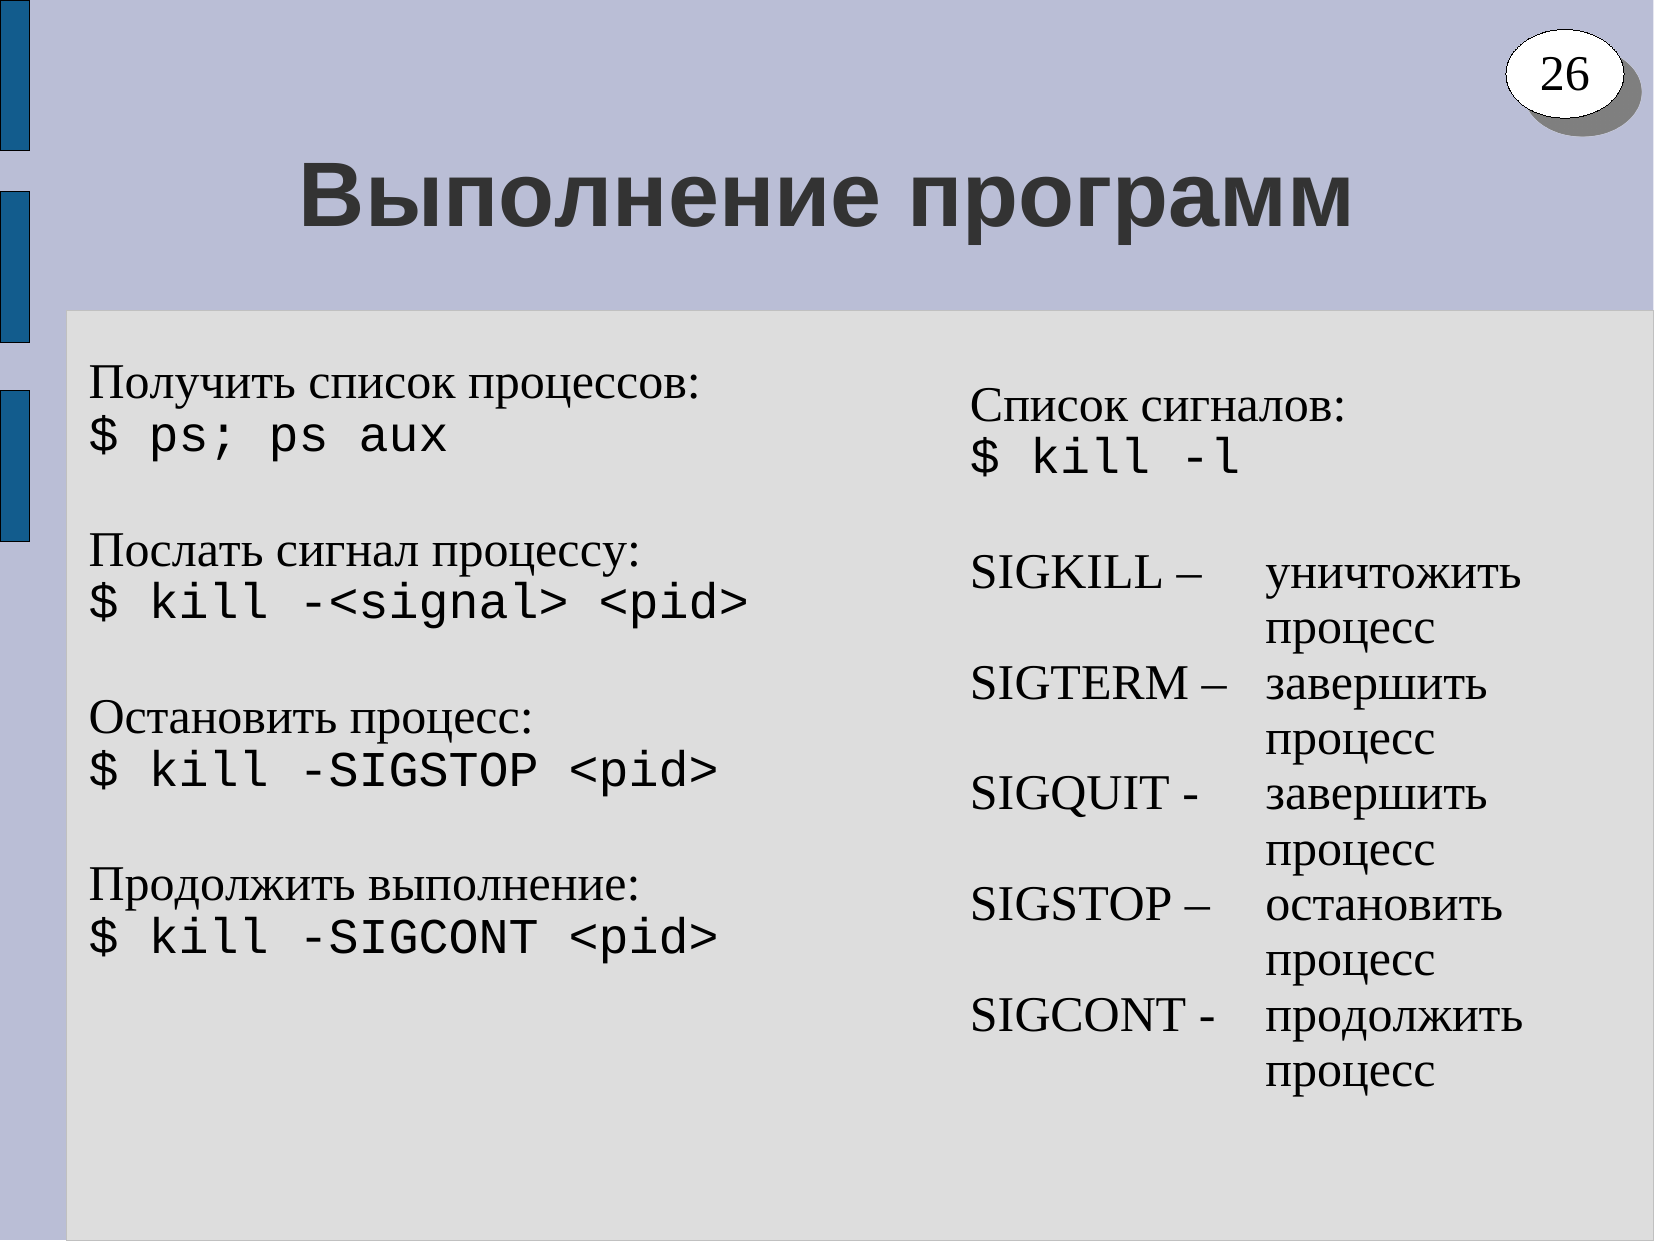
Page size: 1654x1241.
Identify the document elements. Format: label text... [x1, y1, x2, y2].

text_box 26 [1505, 29, 1625, 119]
text_box Получить список процессов: $ ps; ps aux Послать сигнал процессу: $ kill -<signal> <pid> Остановить процесс: $ kill -SIGSTOP <pid> Продолжить выполнение: $ kill -SIGCONT <pid> [88, 354, 749, 969]
text_box Список сигналов: $ kill -l SIGKILL – уничтожить процесс SIGTERM – завершить процесс SIGQUIT - завершить процесс SIGSTOP – остановить процесс SIGCONT - продолжить процесс [970, 376, 1524, 1098]
title Выполнение программ [121, 91, 1534, 299]
